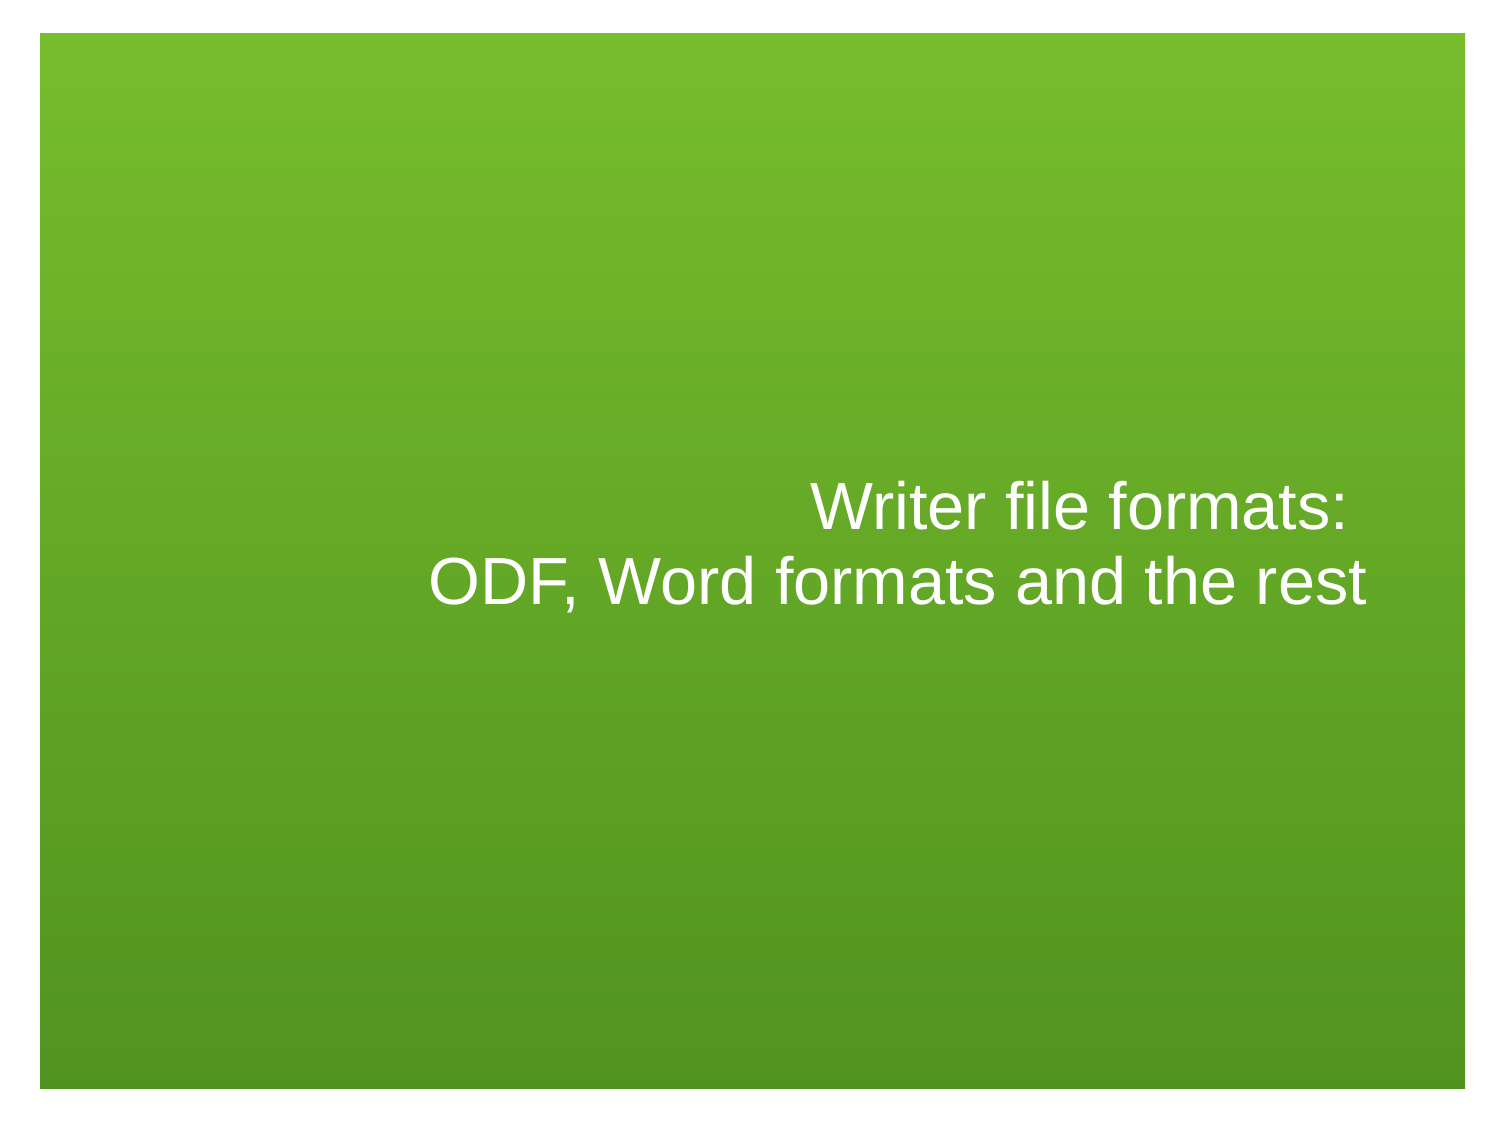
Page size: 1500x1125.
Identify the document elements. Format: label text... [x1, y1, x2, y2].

title Writer file formats: ODF, Word formats and the rest [135, 450, 1369, 638]
